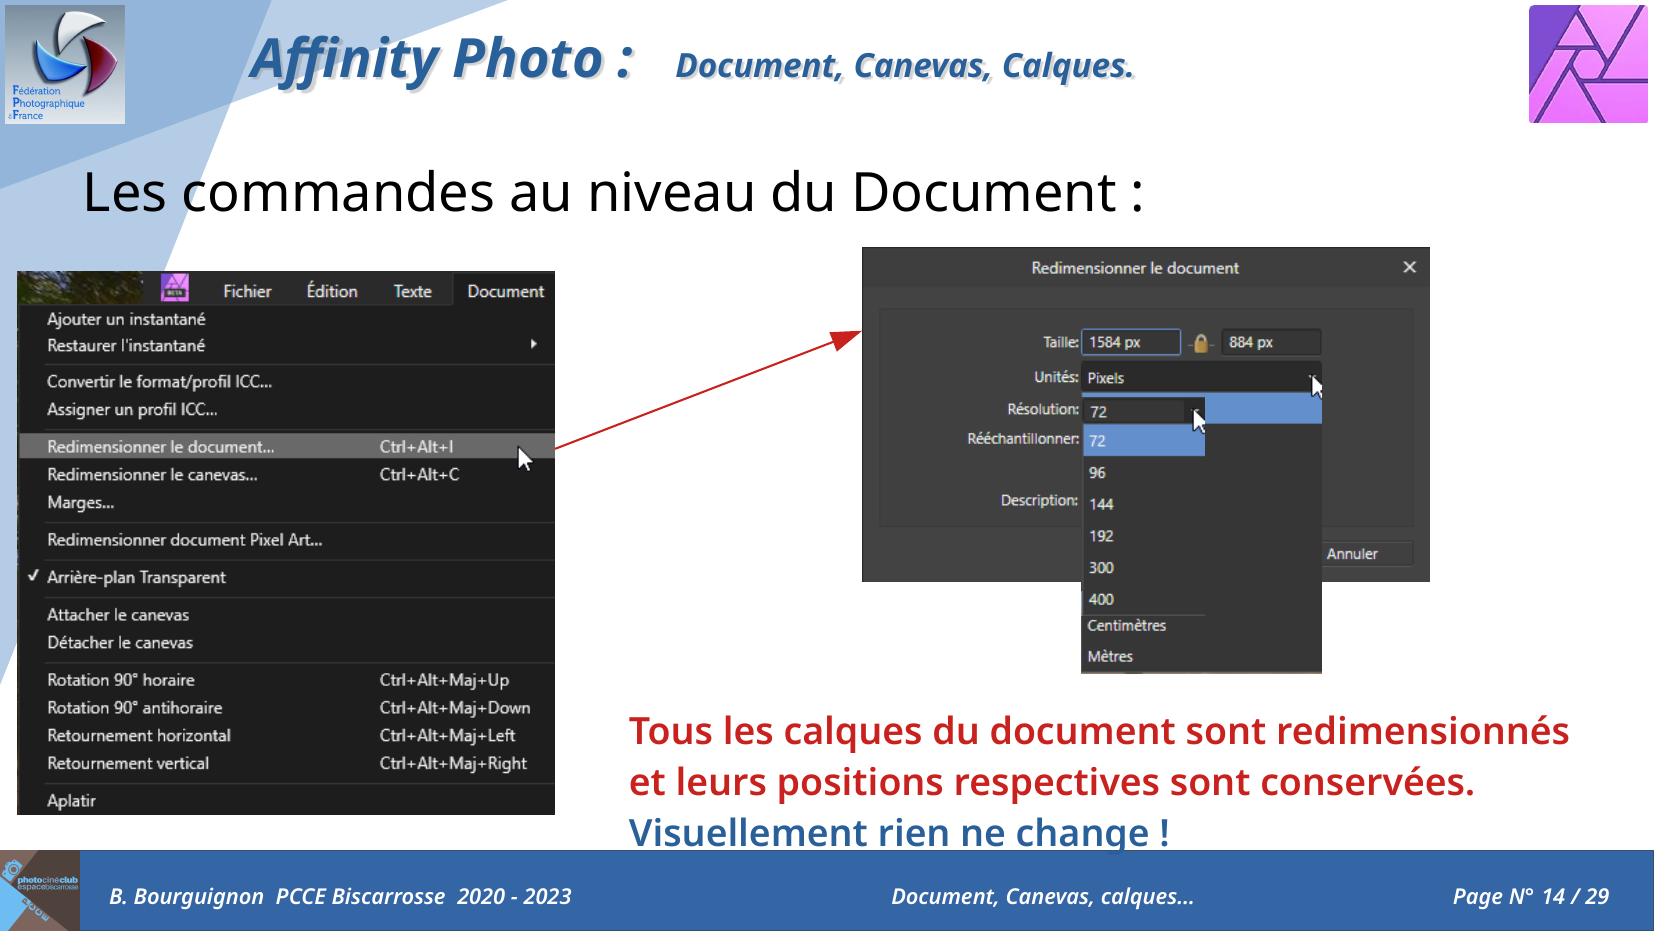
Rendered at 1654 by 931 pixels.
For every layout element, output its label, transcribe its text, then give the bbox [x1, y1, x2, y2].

picture [1529, 5, 1648, 123]
picture [0, 850, 80, 931]
picture [862, 247, 1430, 674]
text_box Tous les calques du document sont redimensionnés et leurs positions respectives sont conservées. Visuellement rien ne change ! [614, 696, 1548, 854]
list Les commandes au niveau du Document : [82, 153, 1571, 827]
picture [17, 271, 555, 815]
picture [5, 5, 125, 124]
